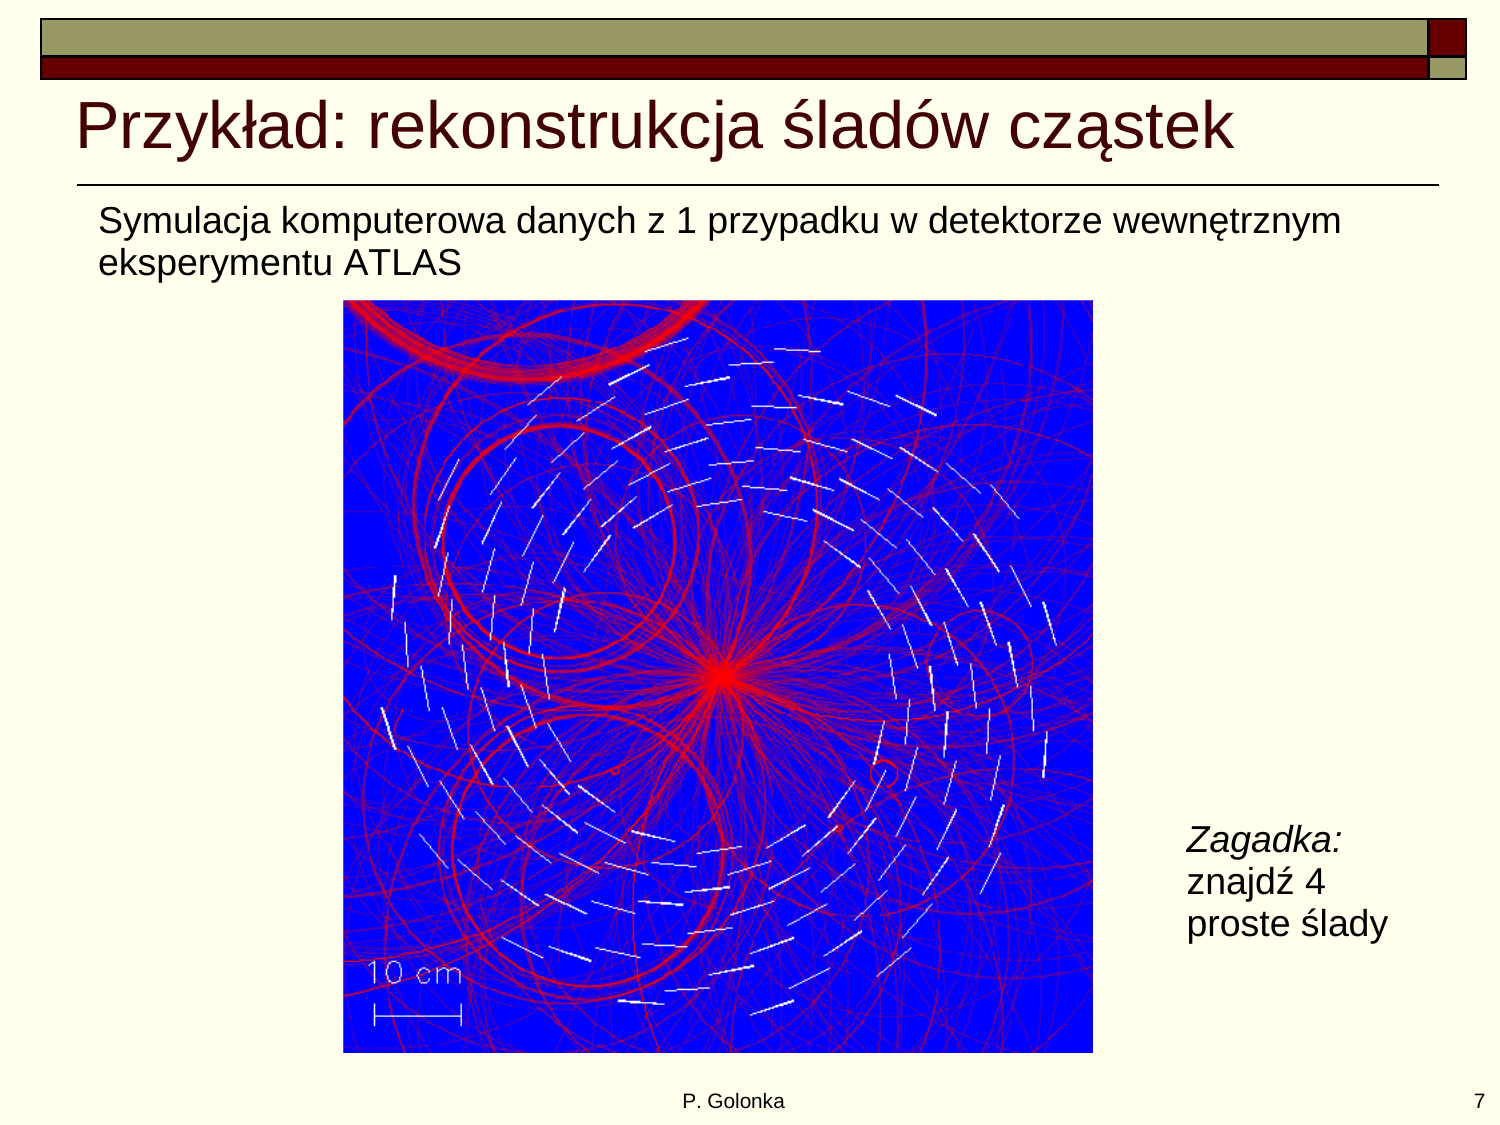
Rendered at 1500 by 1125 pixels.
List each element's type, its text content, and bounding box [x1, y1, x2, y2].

picture [342, 299, 1093, 1054]
title Przykład: rekonstrukcja śladów cząstek [75, 77, 1426, 173]
text_box Zagadka: znajdź 4 proste ślady [1171, 811, 1404, 953]
text_box Symulacja komputerowa danych z 1 przypadku w detektorze wewnętrznym eksperymentu ATLAS [83, 192, 1439, 292]
